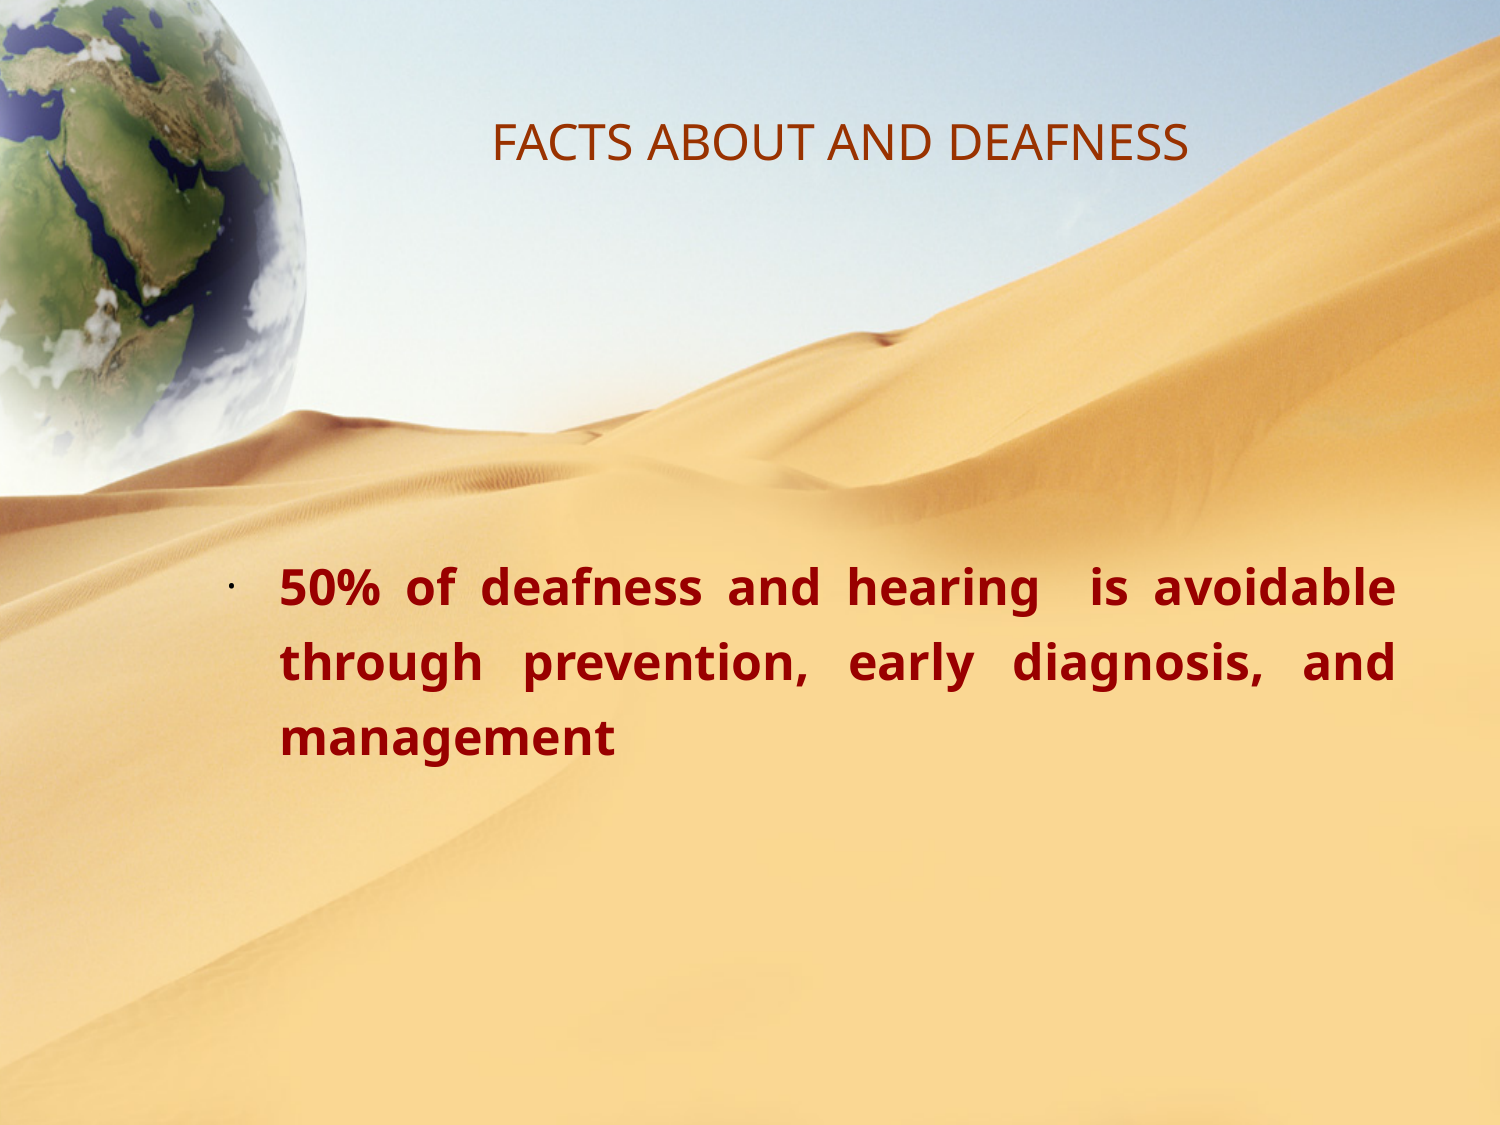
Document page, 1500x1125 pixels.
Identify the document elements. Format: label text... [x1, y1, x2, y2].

picture [0, 0, 1500, 1125]
text_box 50% of deafness and hearing is avoidable through prevention, early diagnosis, and management [212, 537, 1413, 1088]
text_box FACTS ABOUT AND DEAFNESS [112, 99, 1388, 288]
